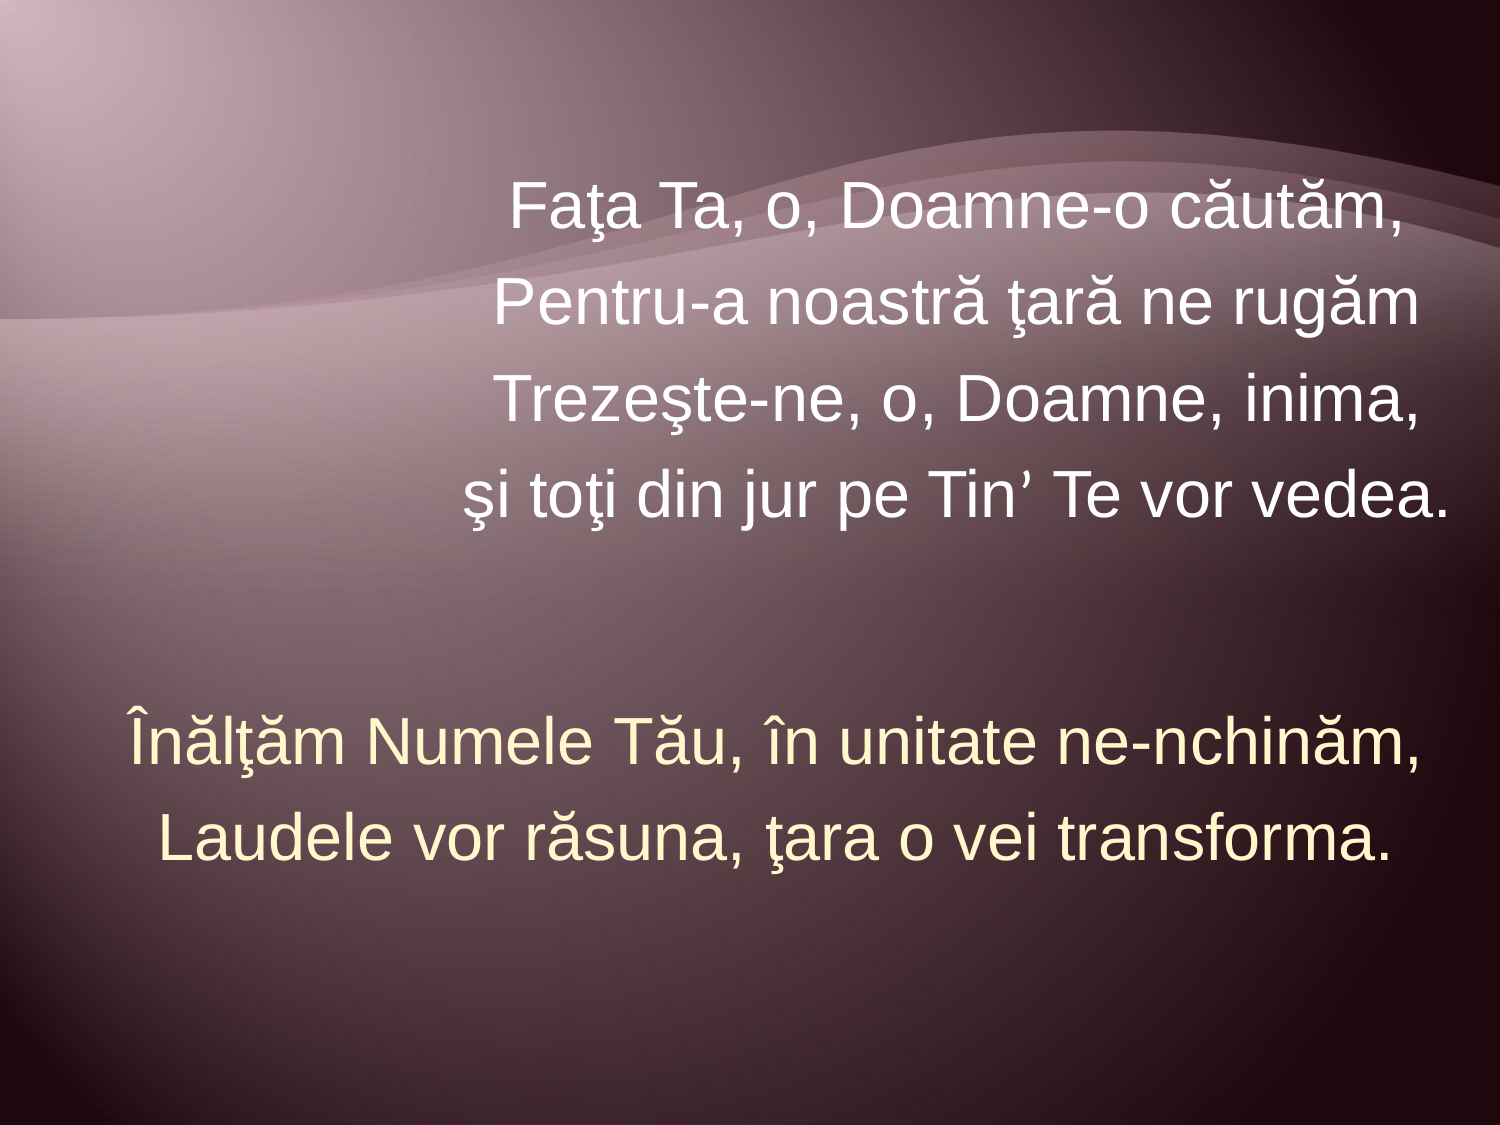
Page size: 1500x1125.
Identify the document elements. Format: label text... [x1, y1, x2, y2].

text_box Înălţăm Numele Tău, în unitate ne-nchinăm, Laudele vor răsuna, ţara o vei transforma. [53, 580, 1500, 875]
text_box Faţa Ta, o, Doamne-o căutăm, Pentru-a noastră ţară ne rugăm Trezeşte-ne, o, Doamne, inima, şi toţi din jur pe Tin’ Te vor vedea. [335, 161, 1500, 532]
picture [0, 0, 1500, 1125]
